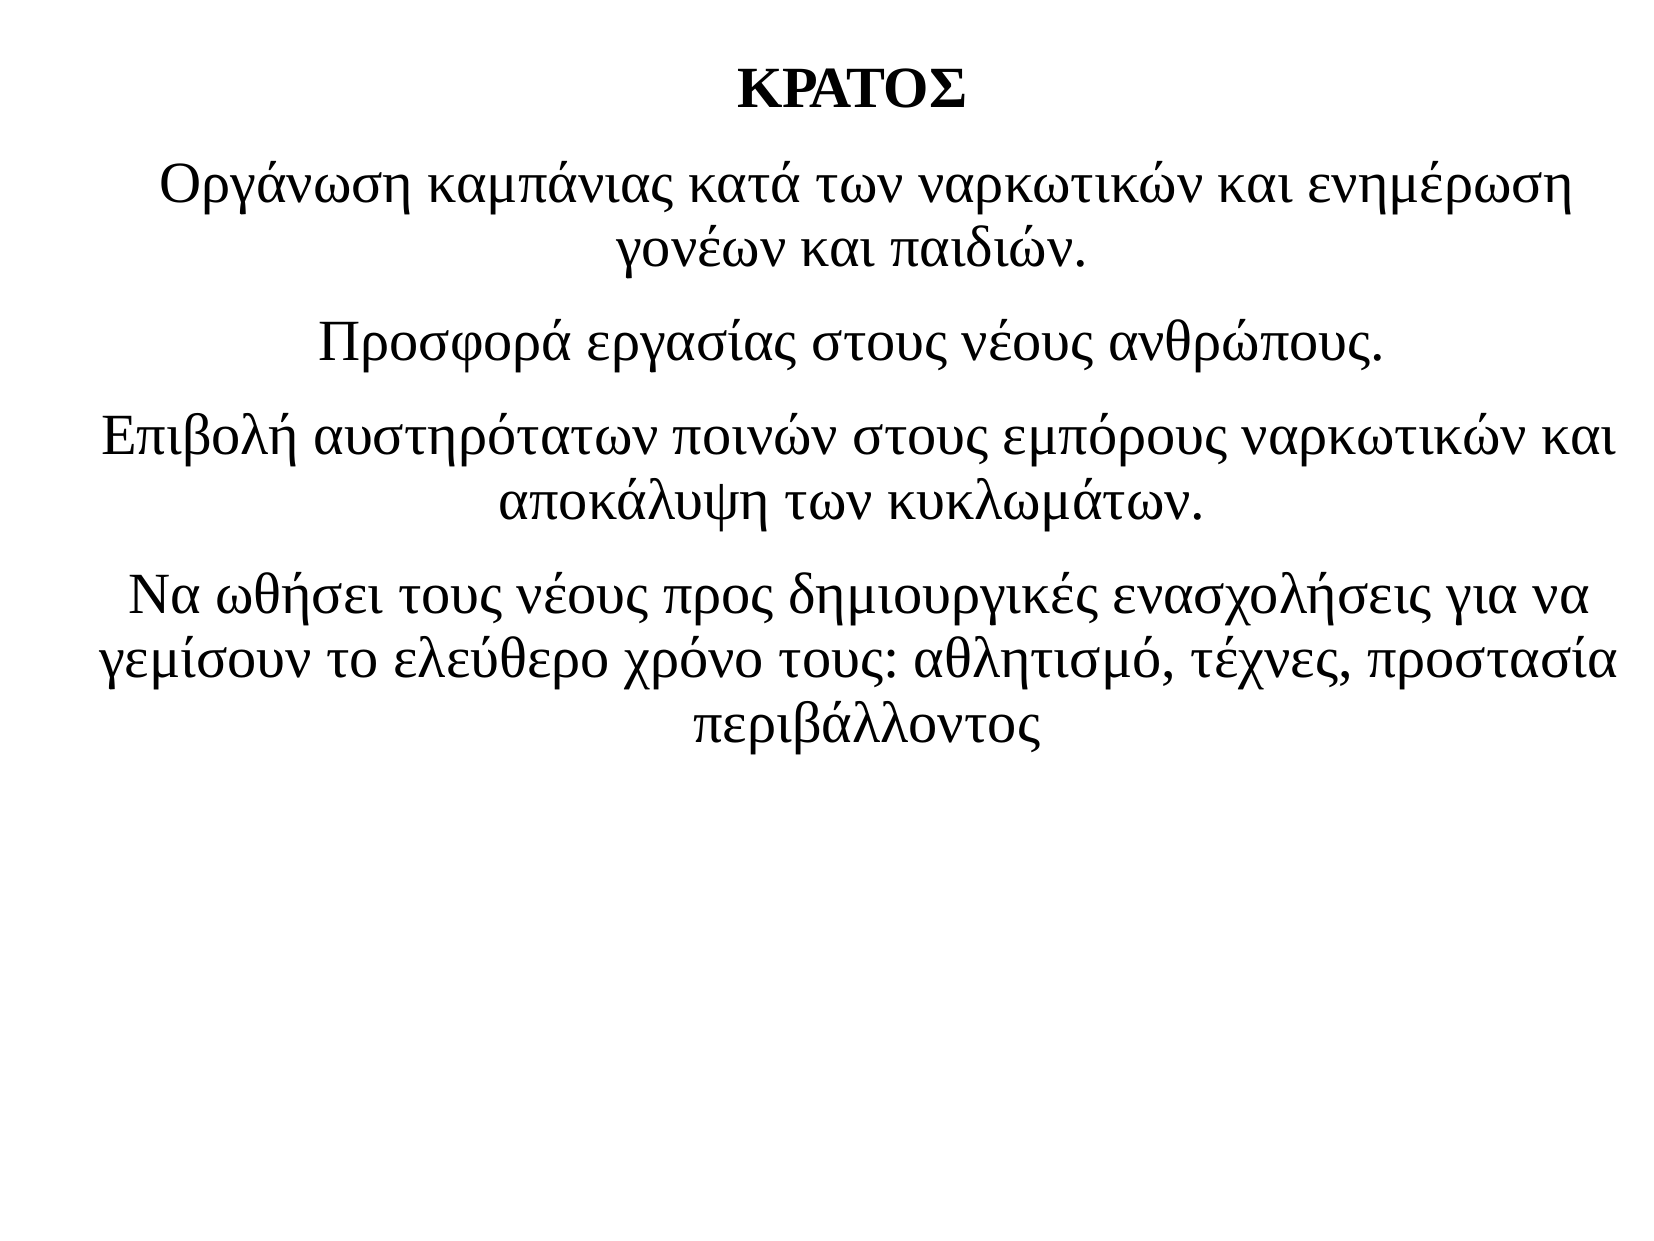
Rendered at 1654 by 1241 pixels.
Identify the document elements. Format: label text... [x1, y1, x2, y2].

list ΚΡΑΤΟΣ Οργάνωση καμπάνιας κατά των ναρκωτικών και ενημέρωση γονέων και παιδιών. Προσφορά εργασίας στους νέους ανθρώπους. Επιβολή αυστηρότατων ποινών στους εμπόρους ναρκωτικών και αποκάλυψη των κυκλωμάτων. Να ωθήσει τους νέους προς δημιουργικές ενασχολήσεις για να γεμίσουν το ελεύθερο χρόνο τους: αθλητισμό, τέχνες, προστασία περιβάλλοντος [25, 55, 1623, 1241]
